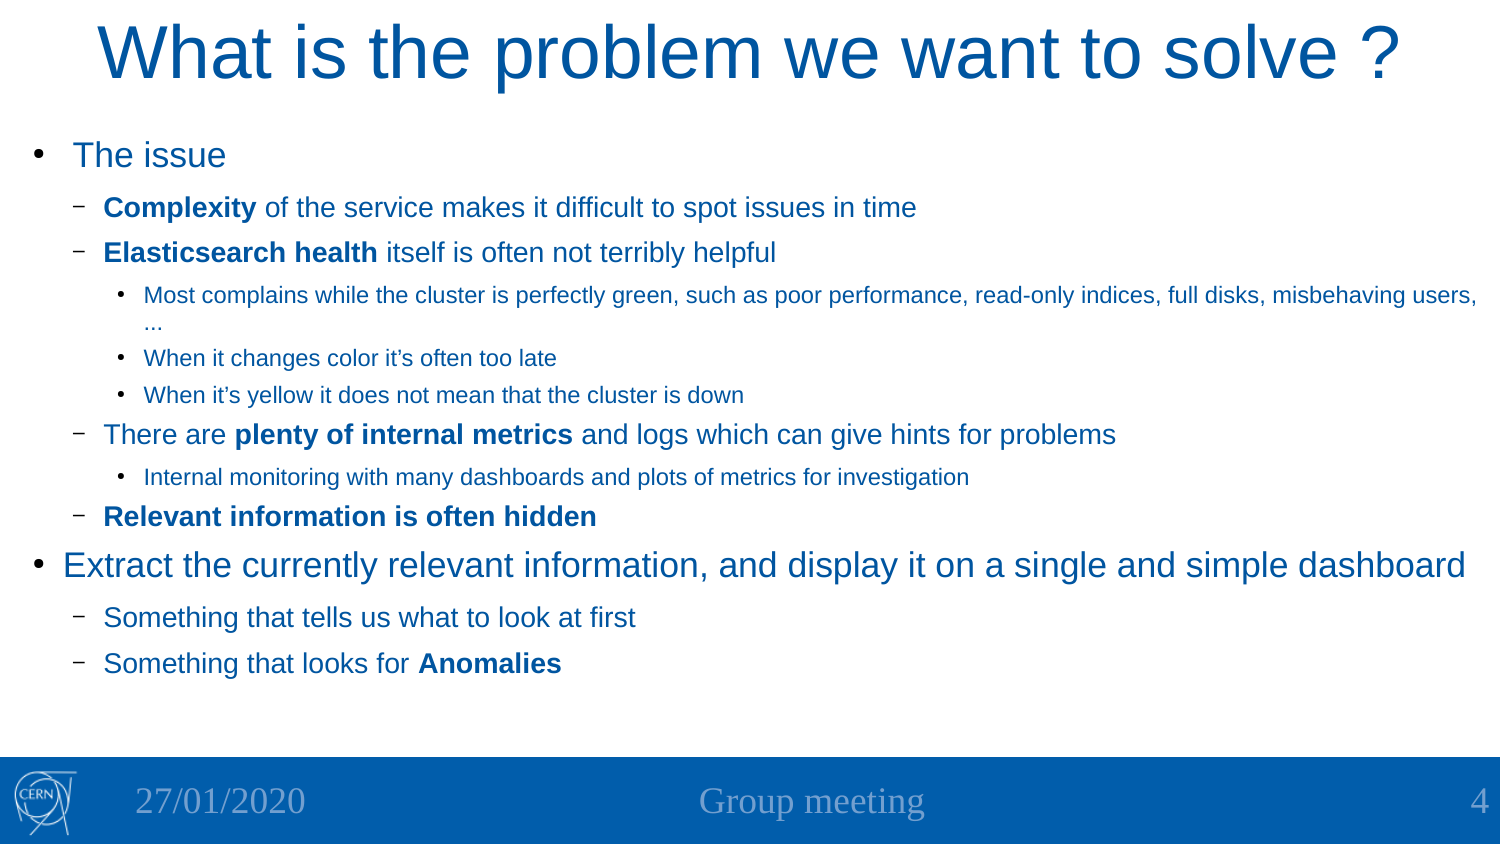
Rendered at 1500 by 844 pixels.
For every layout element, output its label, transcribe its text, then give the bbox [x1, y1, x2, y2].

list The issue Complexity of the service makes it difficult to spot issues in time Elasticsearch health itself is often not terribly helpful Most complains while the cluster is perfectly green, such as poor performance, read-only indices, full disks, misbehaving users, ... When it changes color it’s often too late When it’s yellow it does not mean that the cluster is down There are plenty of internal metrics and logs which can give hints for problems Internal monitoring with many dashboards and plots of metrics for investigation Relevant information is often hidden Extract the currently relevant information, and display it on a single and simple dashboard Something that tells us what to look at first Something that looks for Anomalies [22, 135, 1486, 721]
title What is the problem we want to solve ? [0, 0, 1500, 106]
